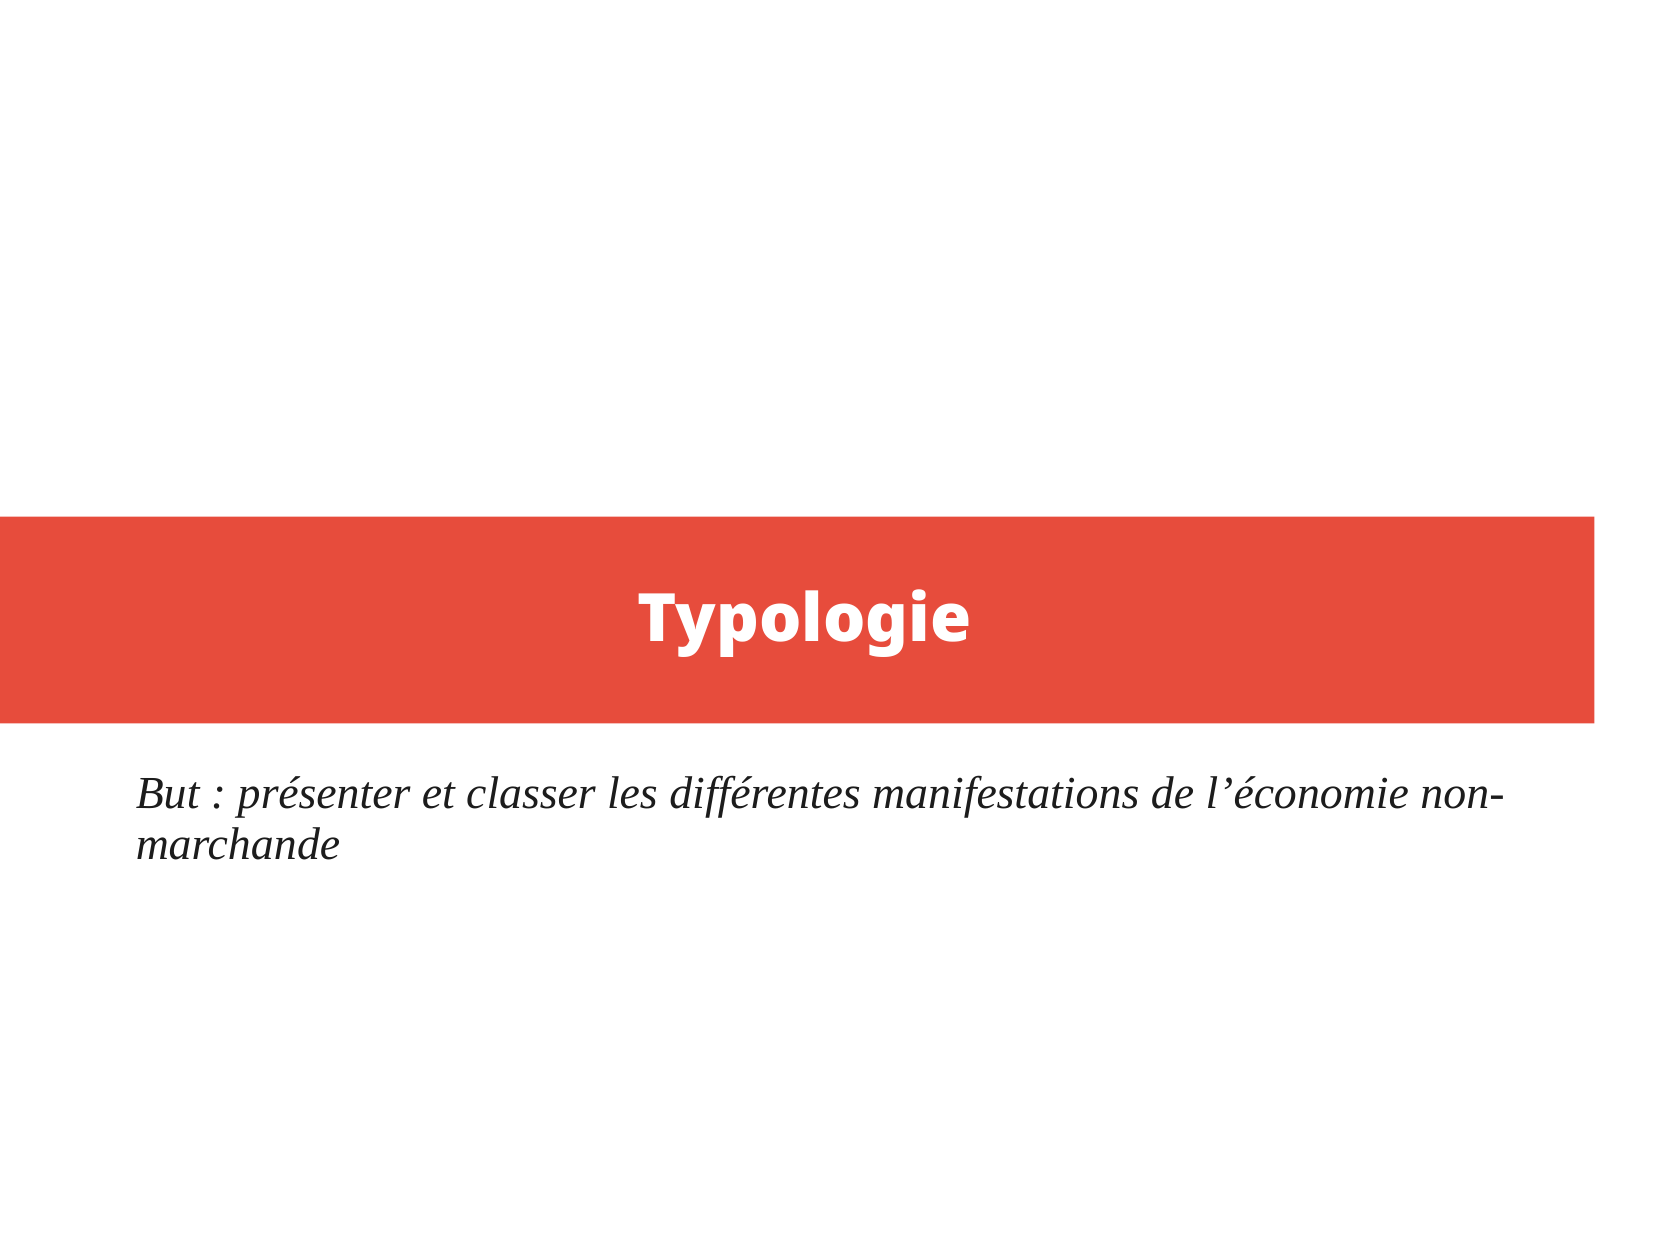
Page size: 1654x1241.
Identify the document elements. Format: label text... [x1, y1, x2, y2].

title Typologie [637, 566, 1016, 662]
list But : présenter et classer les différentes manifestations de l’économie non-marchande [88, 767, 1595, 1182]
